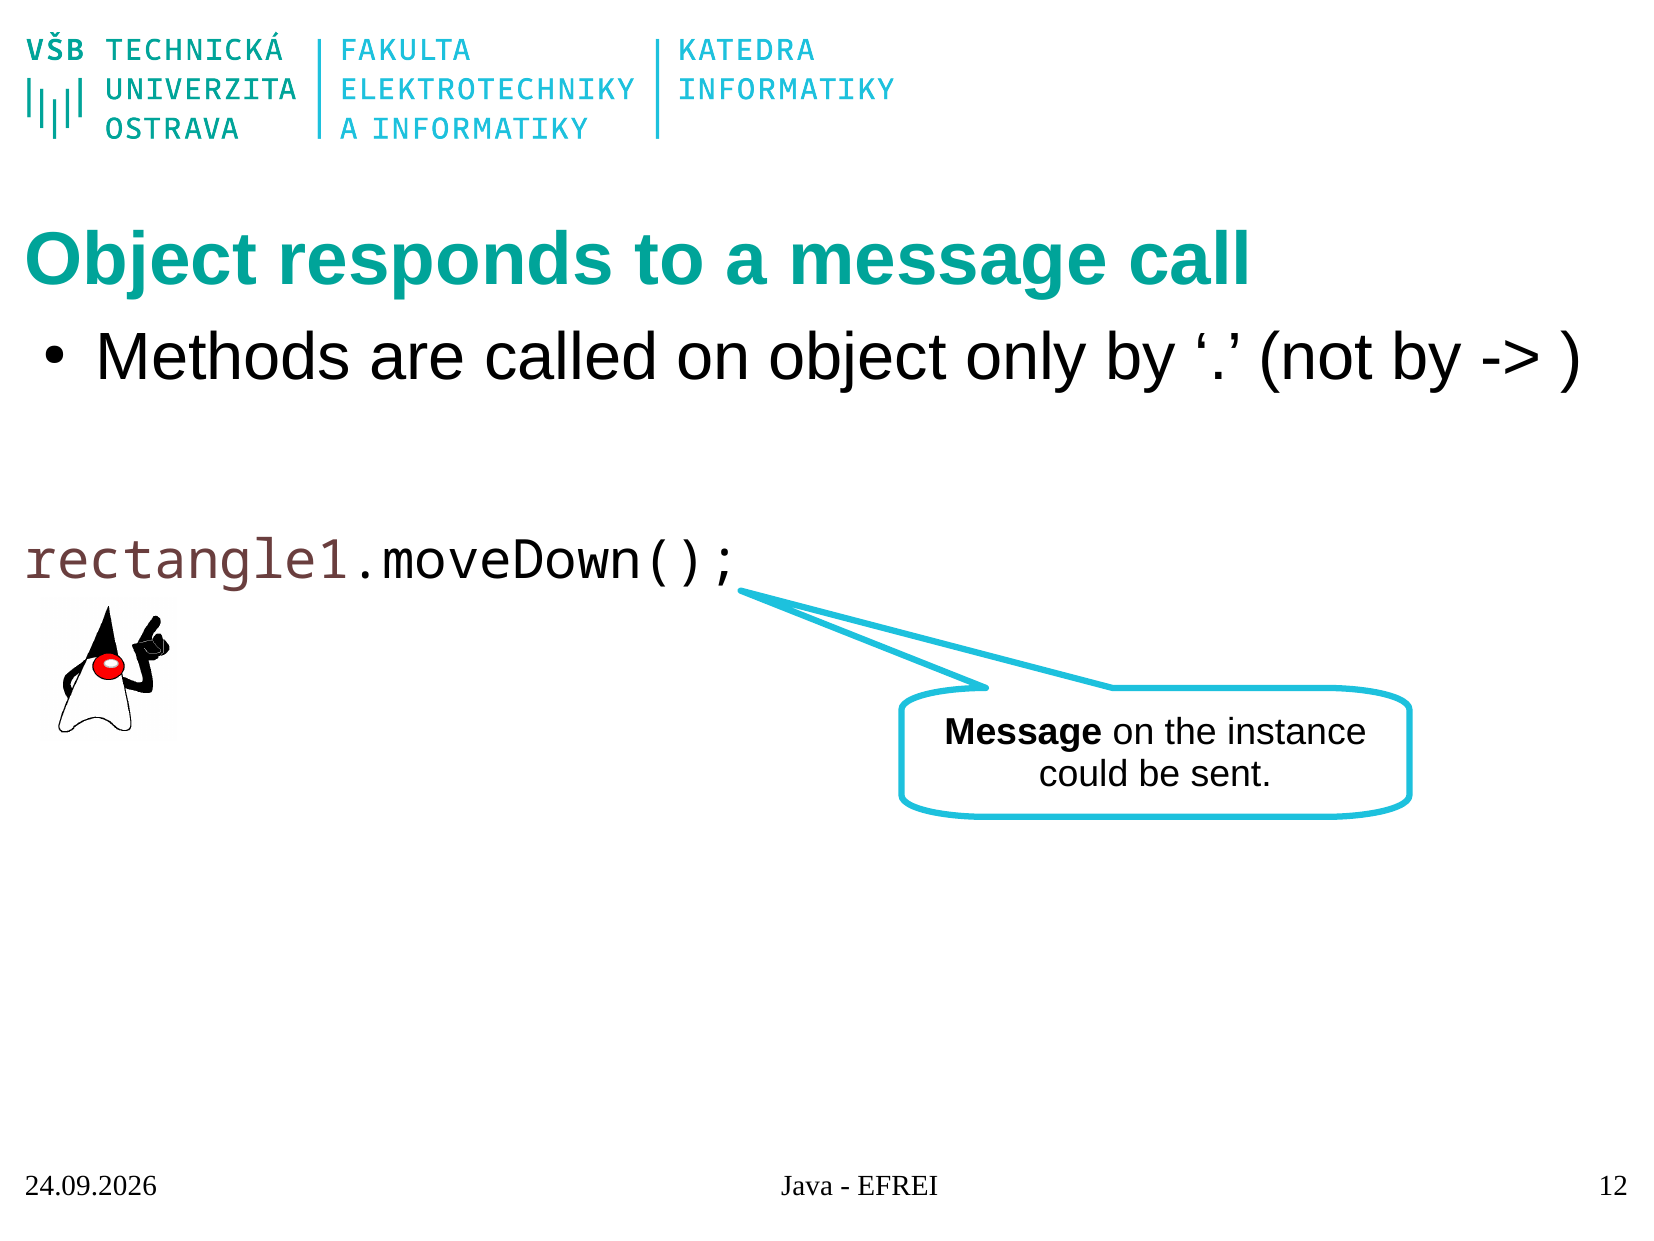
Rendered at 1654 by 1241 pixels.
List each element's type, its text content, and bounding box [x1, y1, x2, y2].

picture [26, 31, 894, 139]
picture [40, 597, 177, 741]
text_box Message on the instance could be sent. [740, 590, 1410, 817]
title Object responds to a message call [24, 169, 1629, 300]
list Methods are called on object only by ‘.’ (not by -> ) rectangle1.moveDown(); [24, 318, 1629, 1146]
